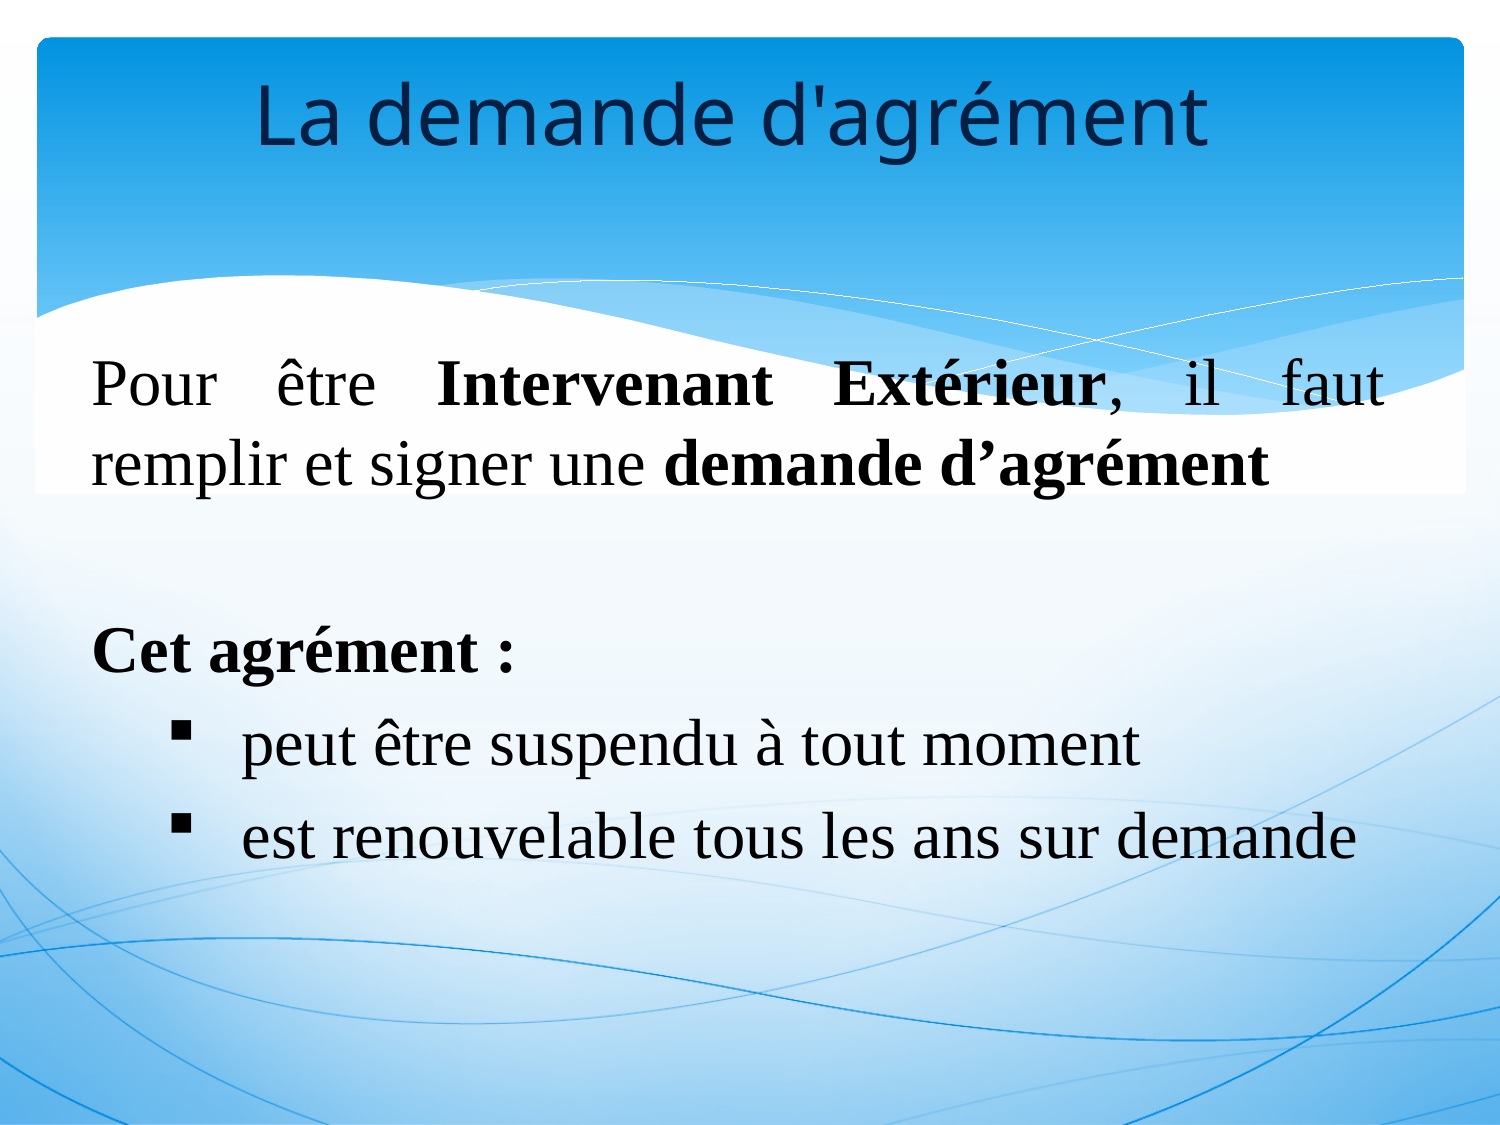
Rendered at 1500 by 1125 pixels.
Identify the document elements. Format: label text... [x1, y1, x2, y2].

picture [0, 0, 1500, 1125]
text_box Pour être Intervenant Extérieur, il faut remplir et signer une demande d’agrément Cet agrément : peut être suspendu à tout moment est renouvelable tous les ans sur demande [76, 331, 1400, 880]
text_box La demande d'agrément [100, 54, 1365, 303]
